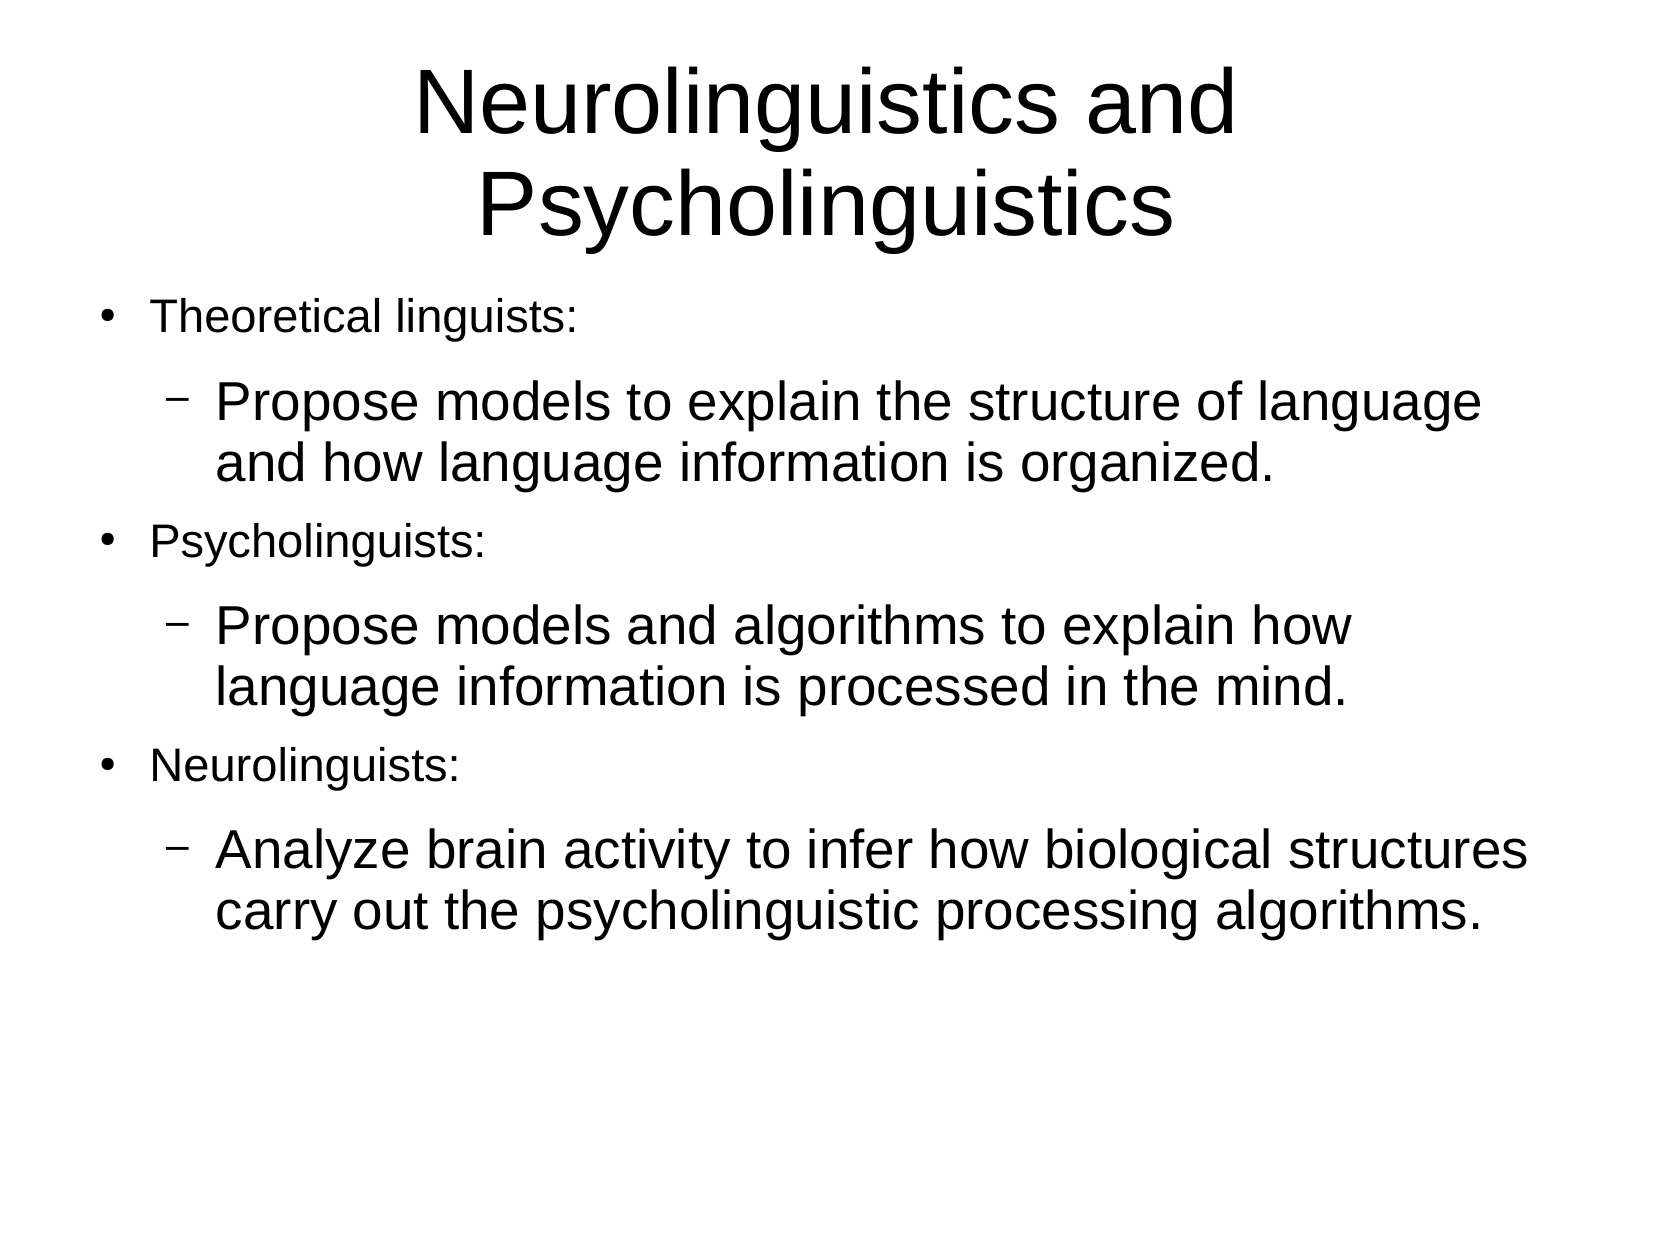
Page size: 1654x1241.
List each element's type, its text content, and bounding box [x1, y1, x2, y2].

list Theoretical linguists: Propose models to explain the structure of language and how language information is organized. Psycholinguists: Propose models and algorithms to explain how language information is processed in the mind. Neurolinguists: Analyze brain activity to infer how biological structures carry out the psycholinguistic processing algorithms. [82, 290, 1538, 1010]
title Neurolinguistics and Psycholinguistics [82, 49, 1571, 257]
